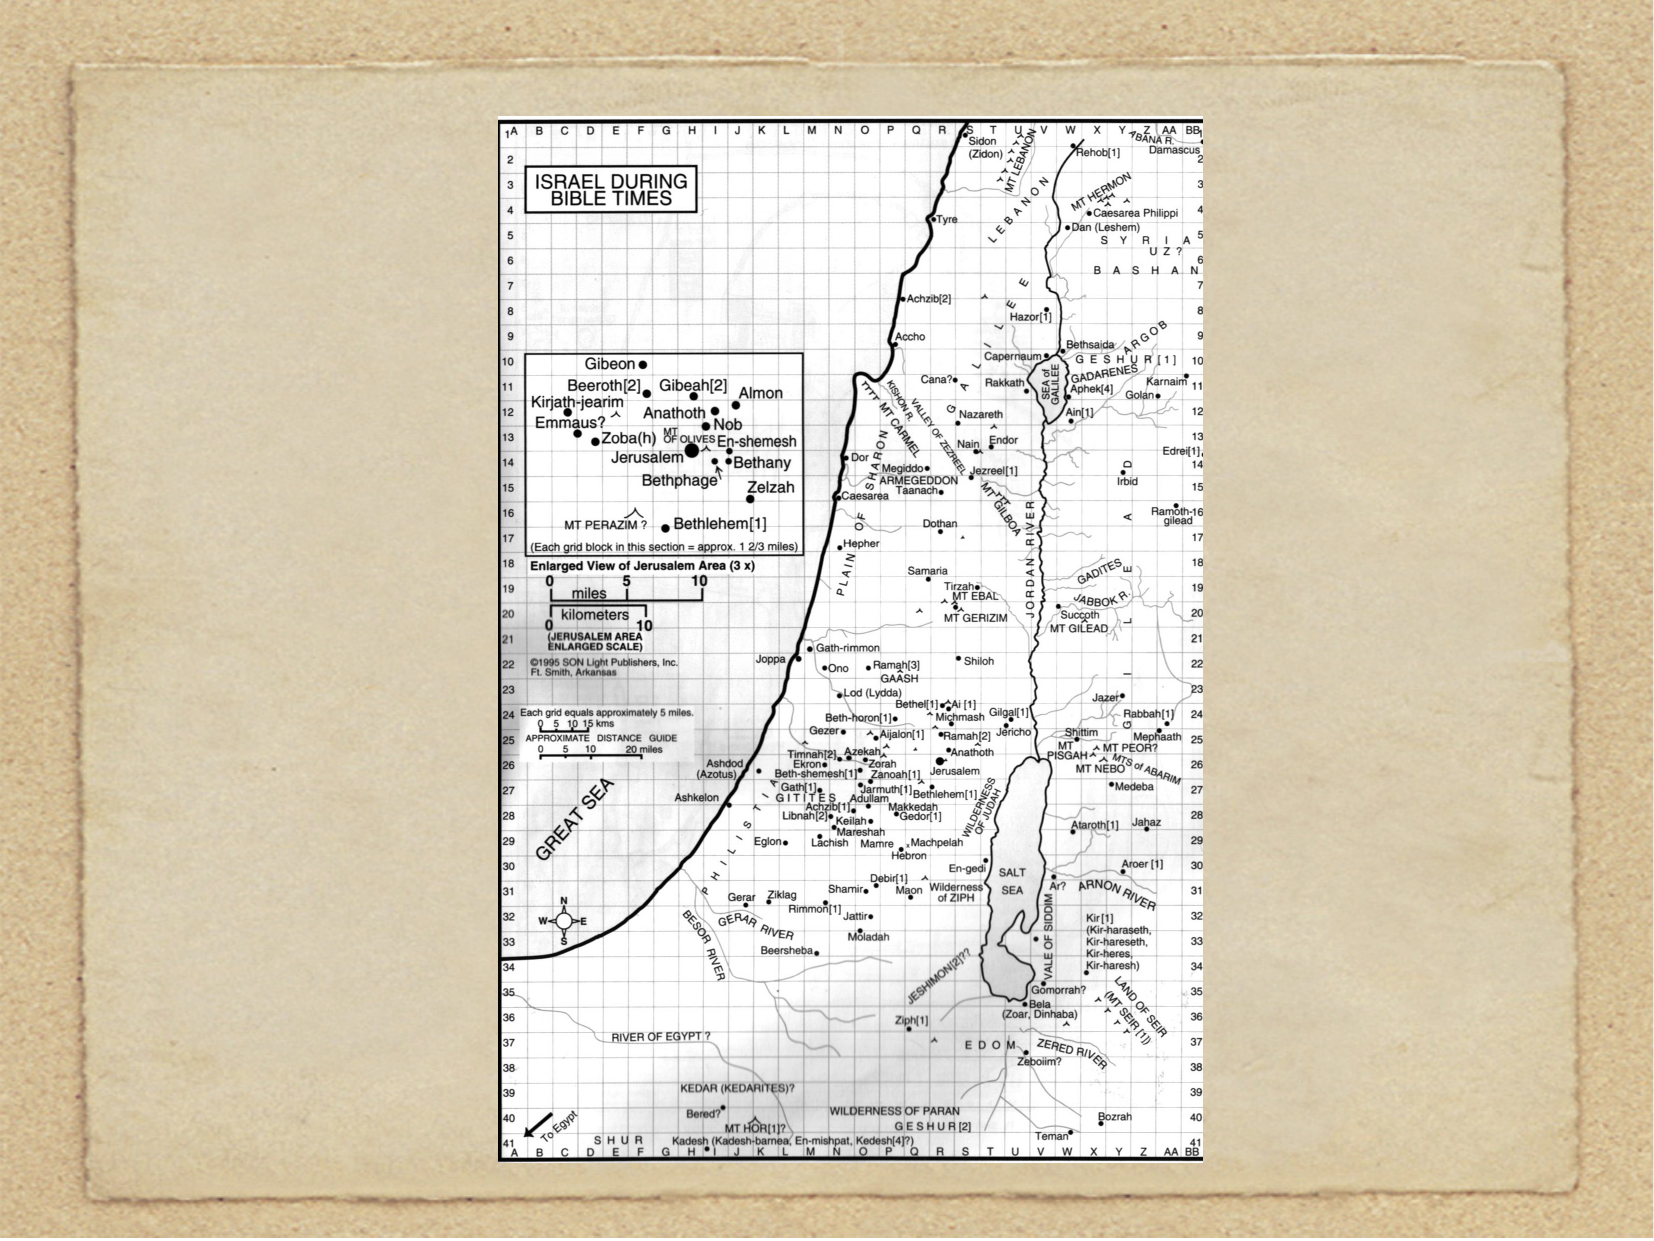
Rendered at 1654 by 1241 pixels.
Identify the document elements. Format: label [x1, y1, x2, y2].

picture [0, 0, 1654, 1238]
text_box [75, 37, 1576, 1163]
